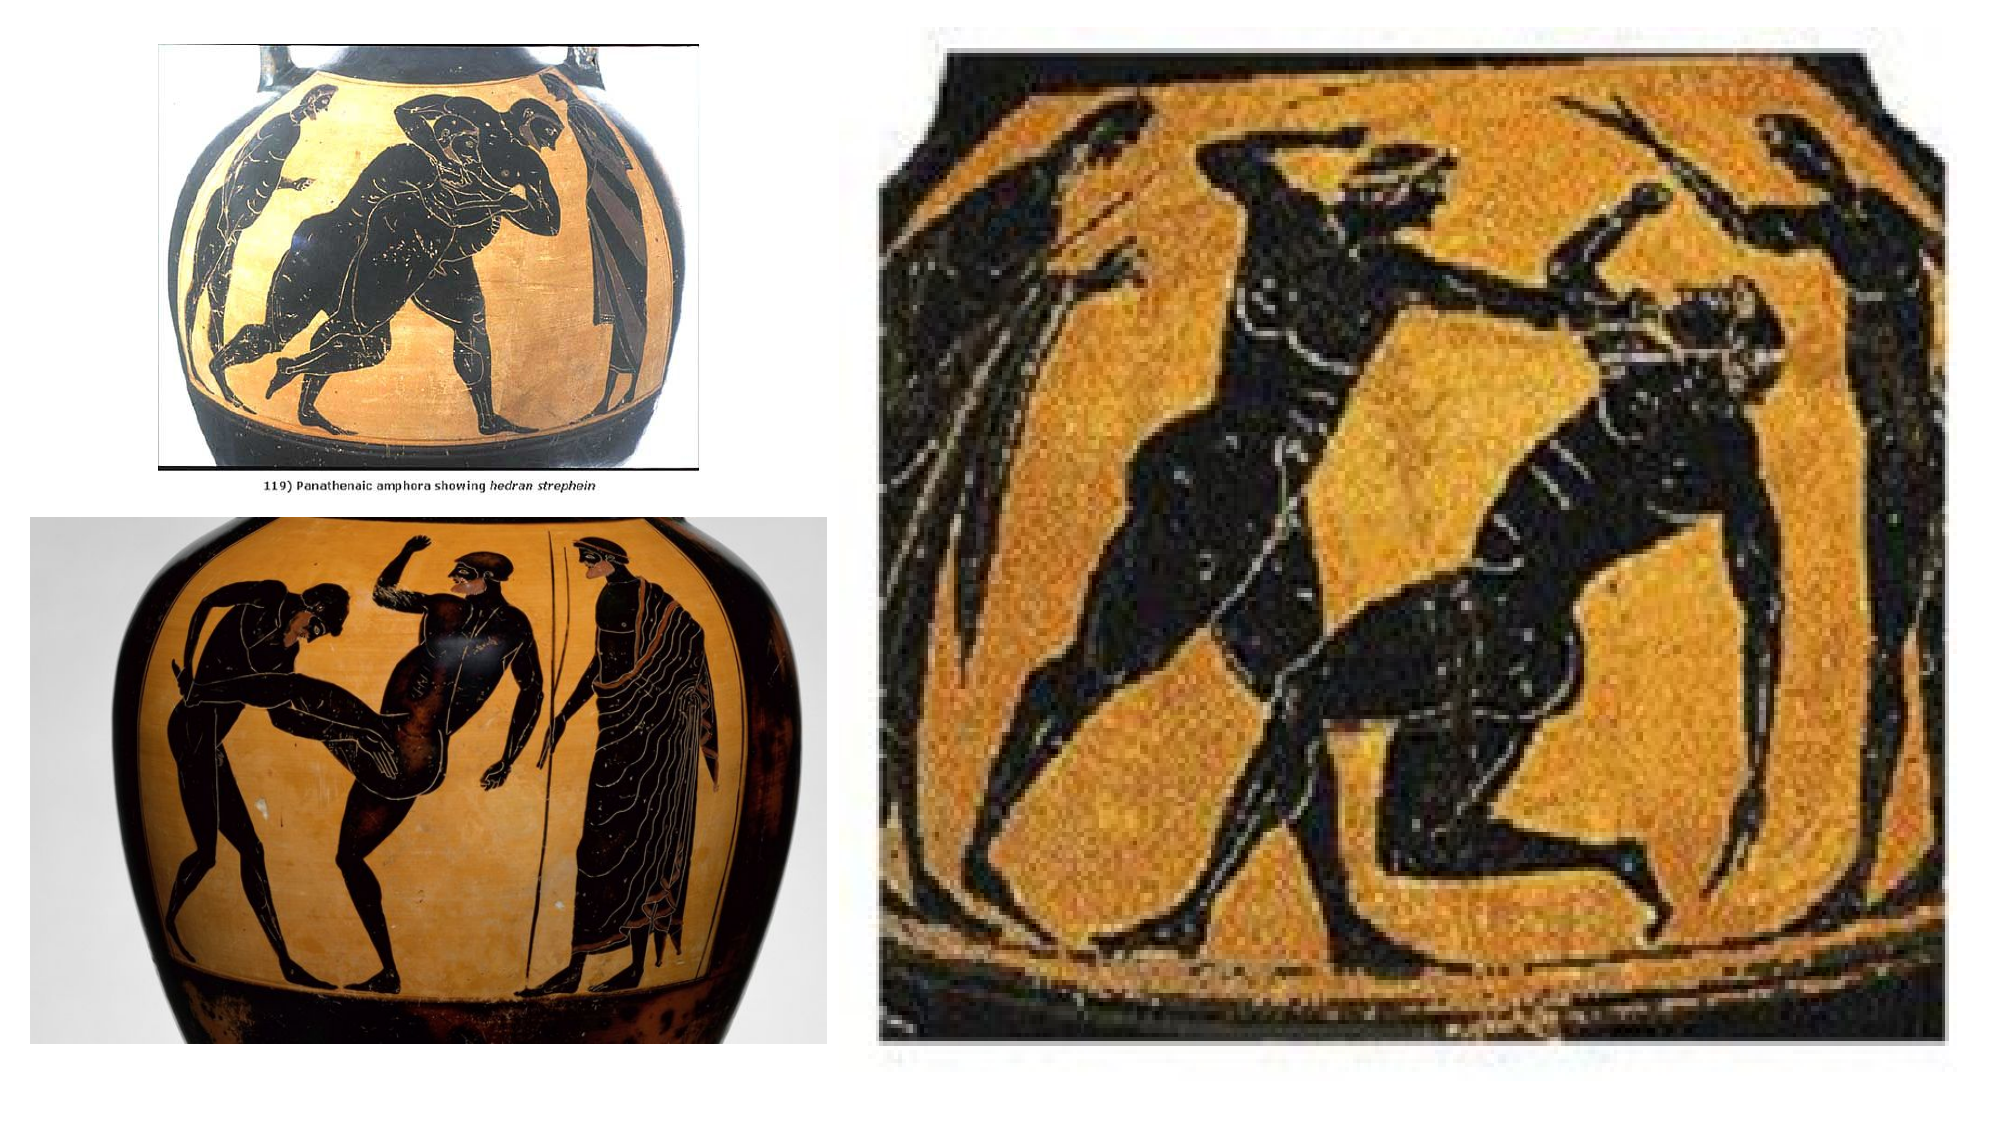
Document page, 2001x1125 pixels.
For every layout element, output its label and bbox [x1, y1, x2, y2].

picture [30, 517, 827, 1044]
picture [839, 27, 1957, 1081]
picture [158, 44, 701, 497]
